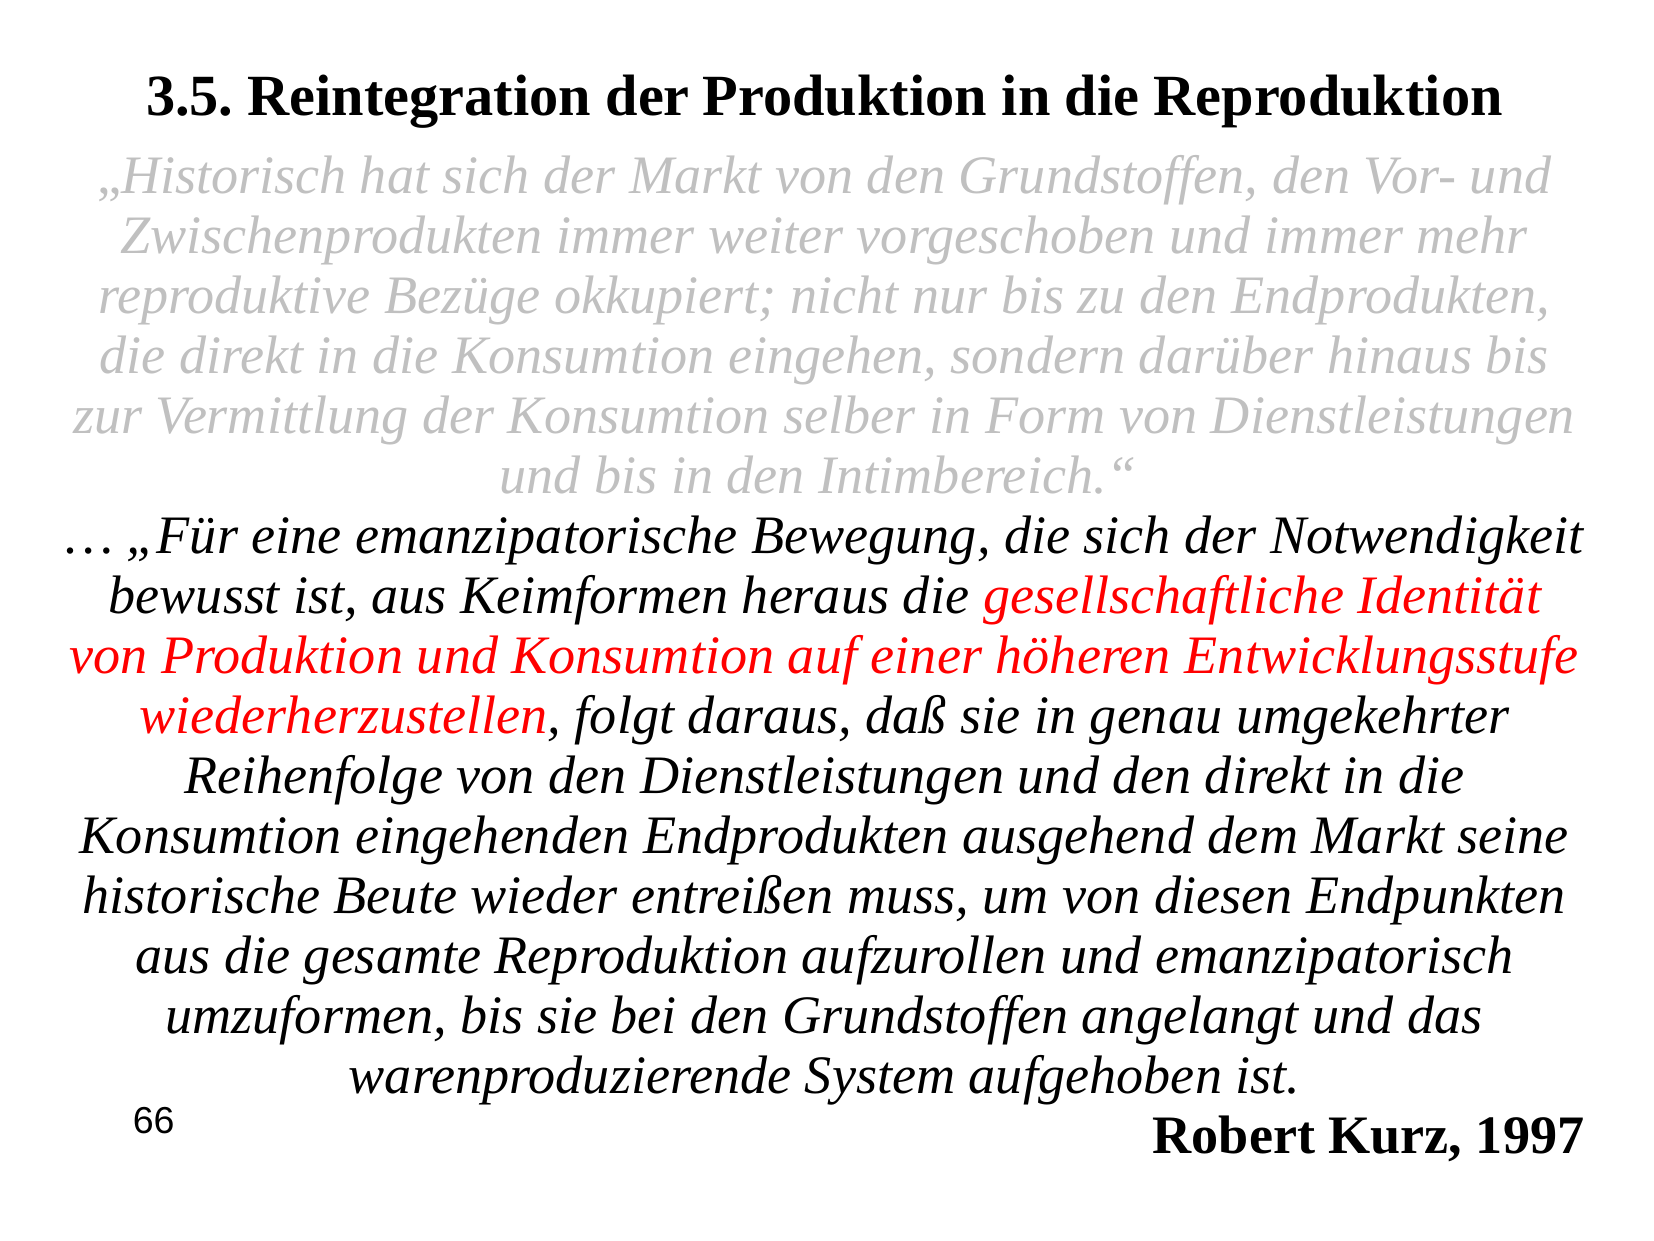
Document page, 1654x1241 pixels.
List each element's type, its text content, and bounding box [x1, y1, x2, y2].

text_box 3.5. Reintegration der Produktion in die Reproduktion „Historisch hat sich der Markt von den Grundstoffen, den Vor- und Zwischenprodukten immer weiter vorgeschoben und immer mehr reproduktive Bezüge okkupiert; nicht nur bis zu den Endprodukten, die direkt in die Konsumtion eingehen, sondern darüber hinaus bis zur Vermittlung der Konsumtion selber in Form von Dienstleistungen und bis in den Intimbereich.“ … „Für eine emanzipatorische Bewegung, die sich der Notwendigkeit bewusst ist, aus Keimformen heraus die gesellschaftliche Identität von Produktion und Konsumtion auf einer höheren Entwicklungsstufe wiederherzustellen, folgt daraus, daß sie in genau umgekehrter Reihenfolge von den Dienstleistungen und den direkt in die Konsumtion eingehenden Endprodukten ausgehend dem Markt seine historische Beute wieder entreißen muss, um von diesen Endpunkten aus die gesamte Reproduktion aufzurollen und emanzipatorisch umzuformen, bis sie bei den Grundstoffen angelangt und das warenproduzierende System aufgehoben ist. Robert Kurz, 1997 [50, 55, 1604, 1173]
text_box <Nummer> [118, 1092, 336, 1150]
